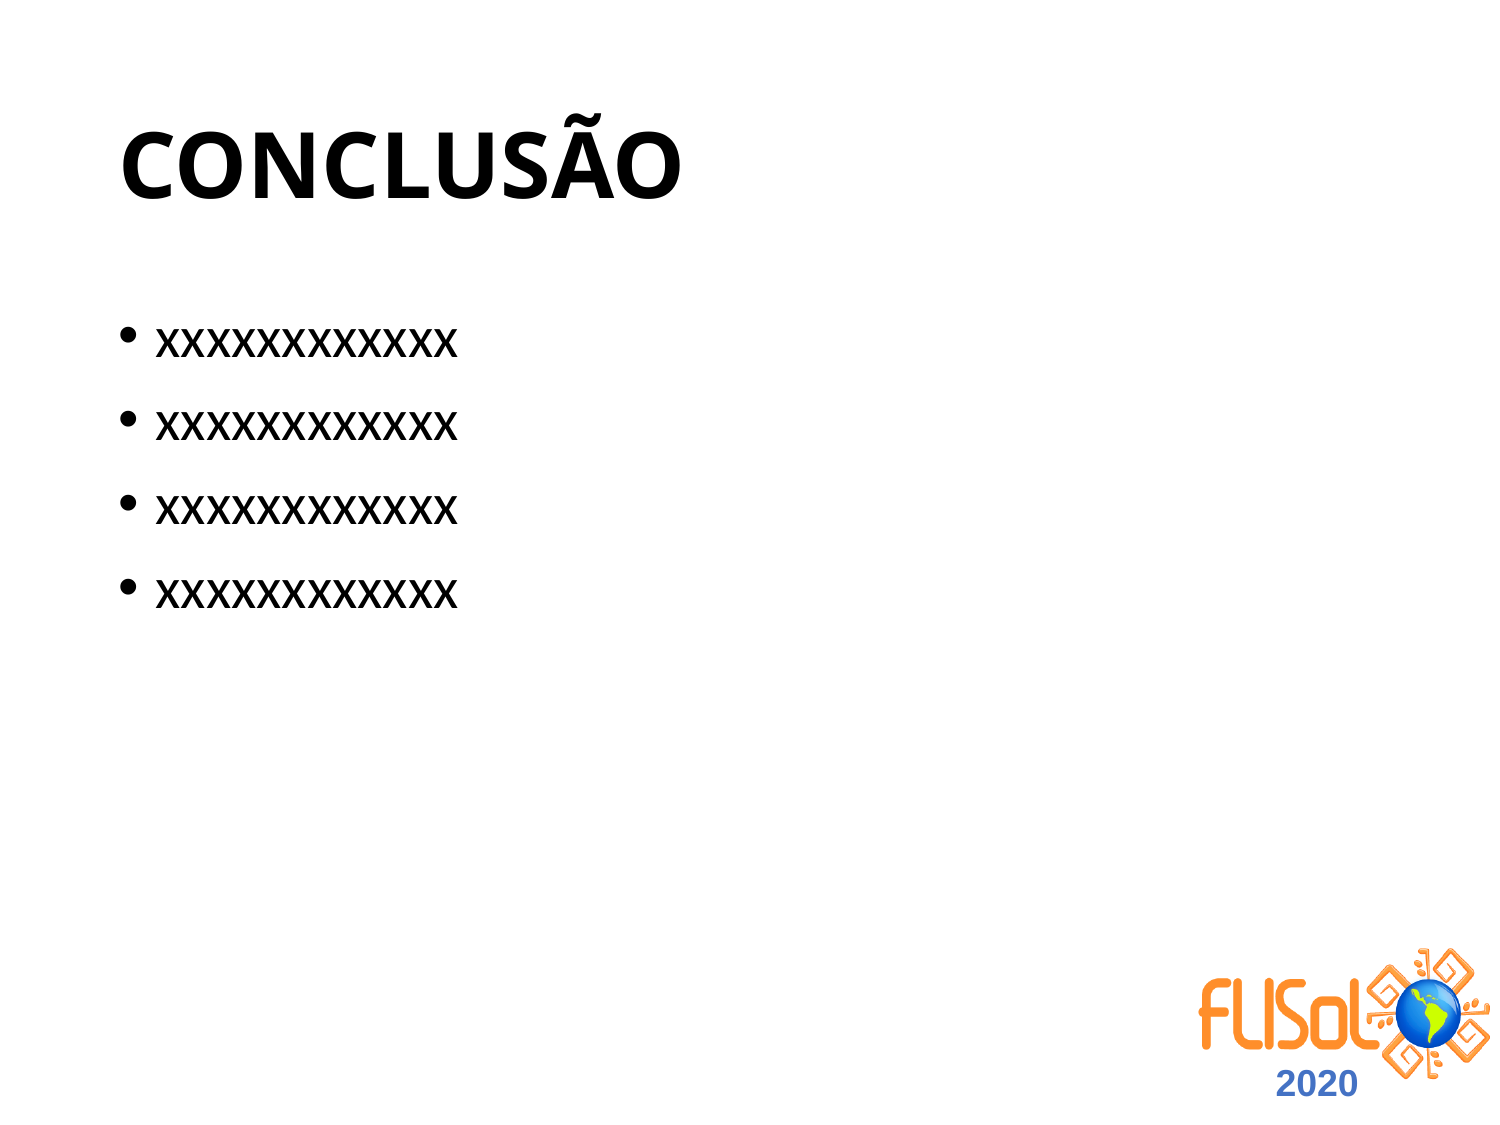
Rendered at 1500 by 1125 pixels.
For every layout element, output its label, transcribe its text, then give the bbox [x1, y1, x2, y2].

list xxxxxxxxxxxx xxxxxxxxxxxx xxxxxxxxxxxx xxxxxxxxxxxx [103, 299, 1397, 1014]
title CONCLUSÃO [103, 59, 1397, 278]
